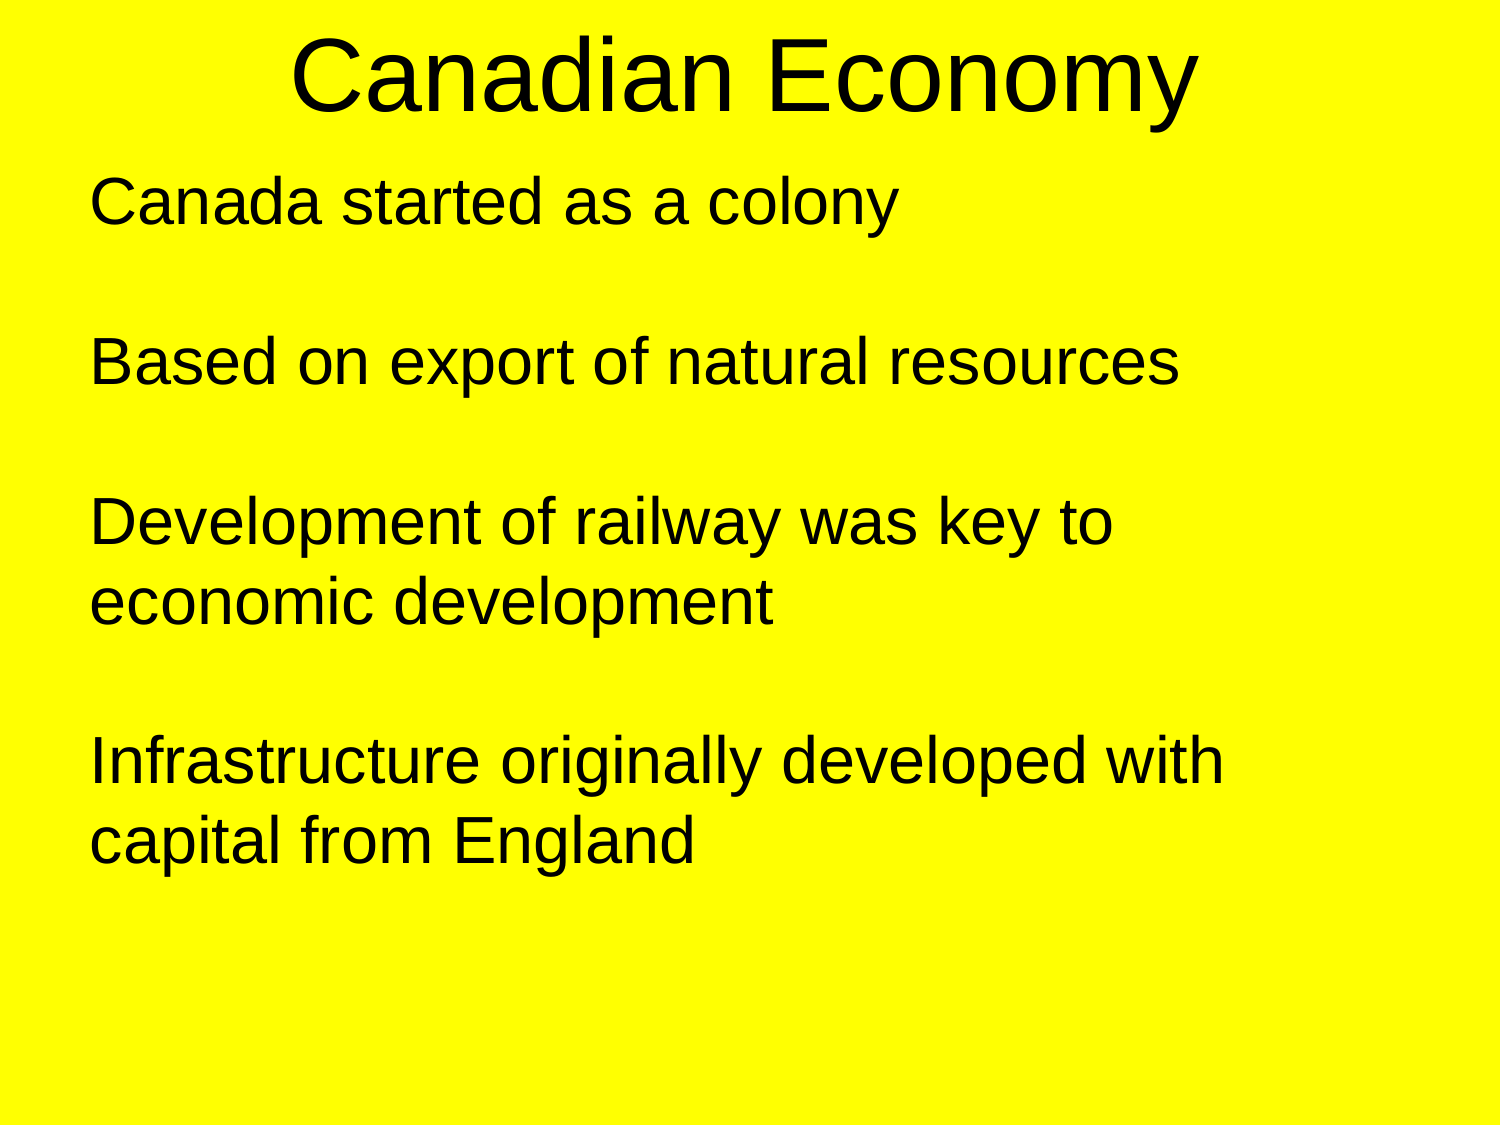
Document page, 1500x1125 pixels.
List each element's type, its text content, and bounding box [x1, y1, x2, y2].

text_box Canadian Economy [274, 0, 1244, 141]
text_box Canada started as a colony Based on export of natural resources Development of railway was key to economic development Infrastructure originally developed with capital from England [74, 149, 1375, 966]
